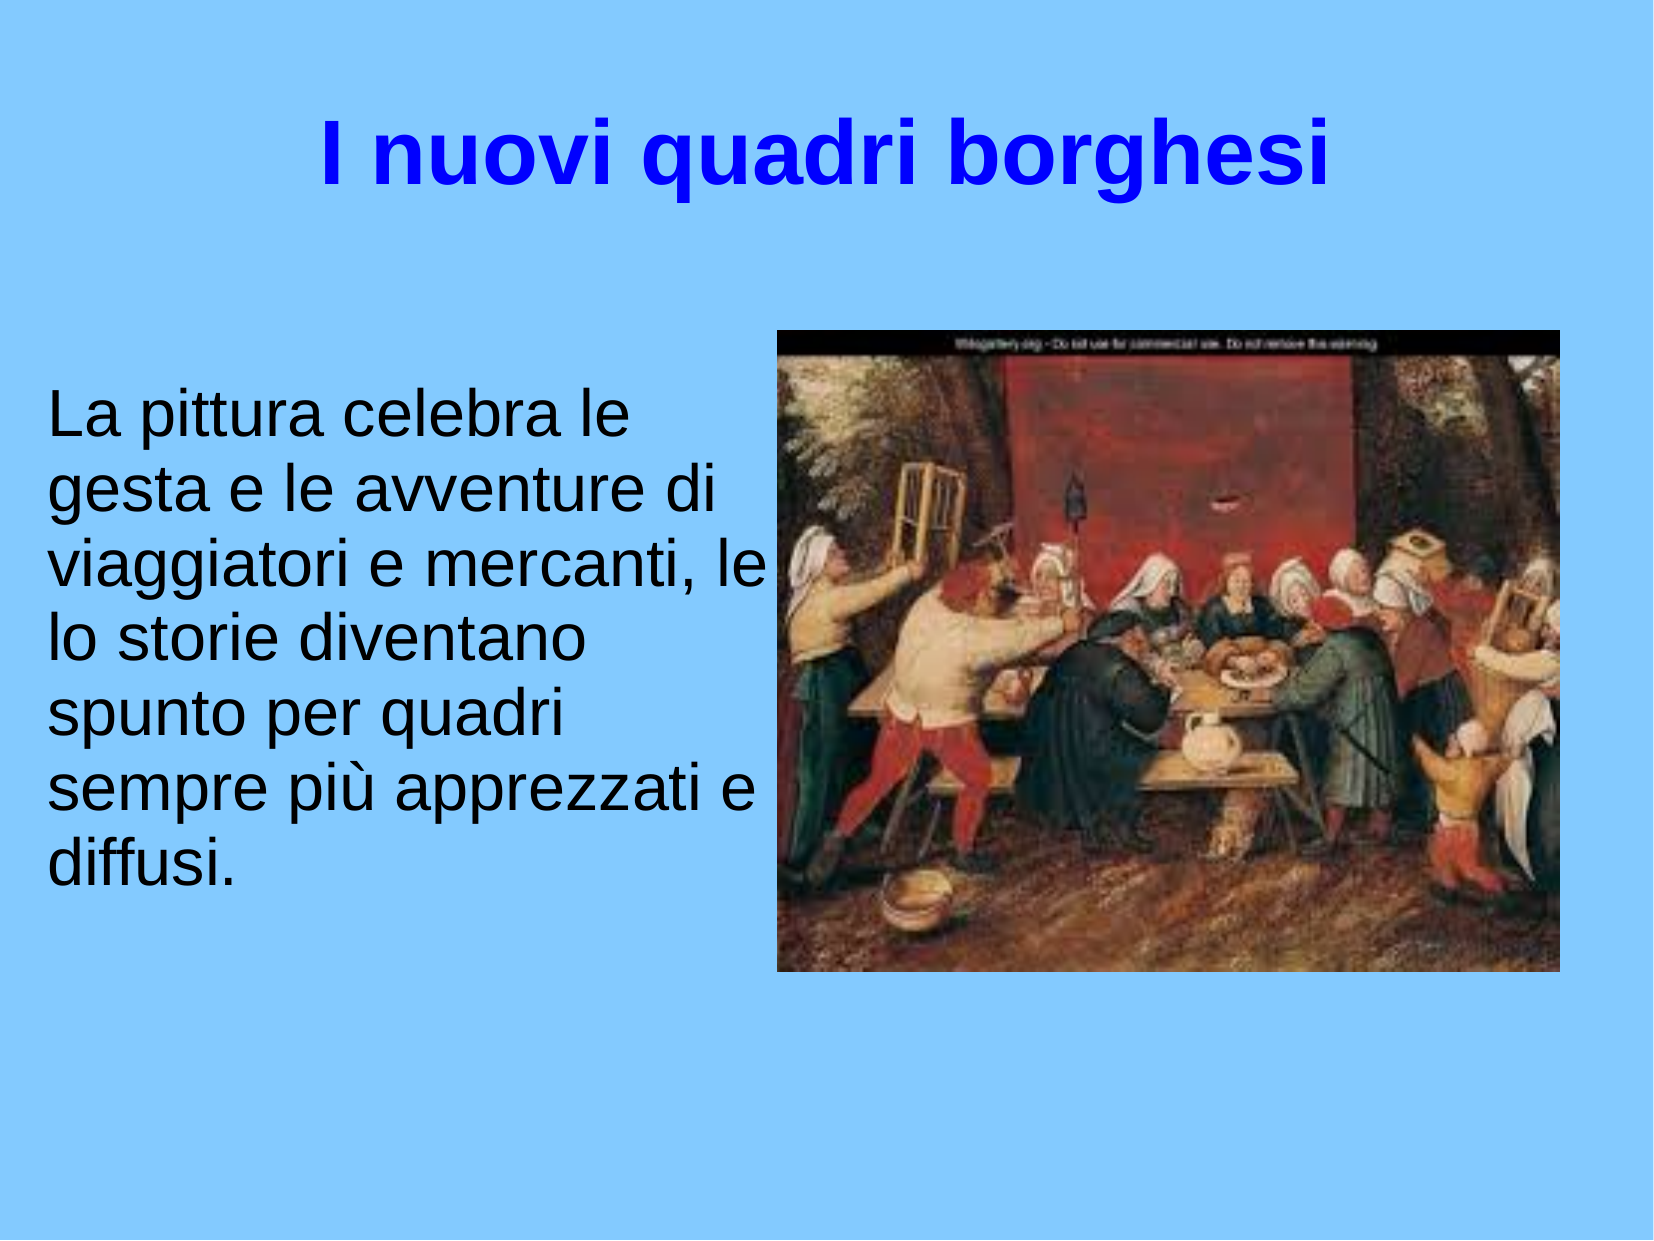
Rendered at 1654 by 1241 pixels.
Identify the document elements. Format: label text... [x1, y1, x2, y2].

title I nuovi quadri borghesi [82, 49, 1571, 257]
list La pittura celebra le gesta e le avventure di viaggiatori e mercanti, le lo storie diventano spunto per quadri sempre più apprezzati e diffusi. [47, 271, 774, 1091]
picture [777, 330, 1560, 972]
